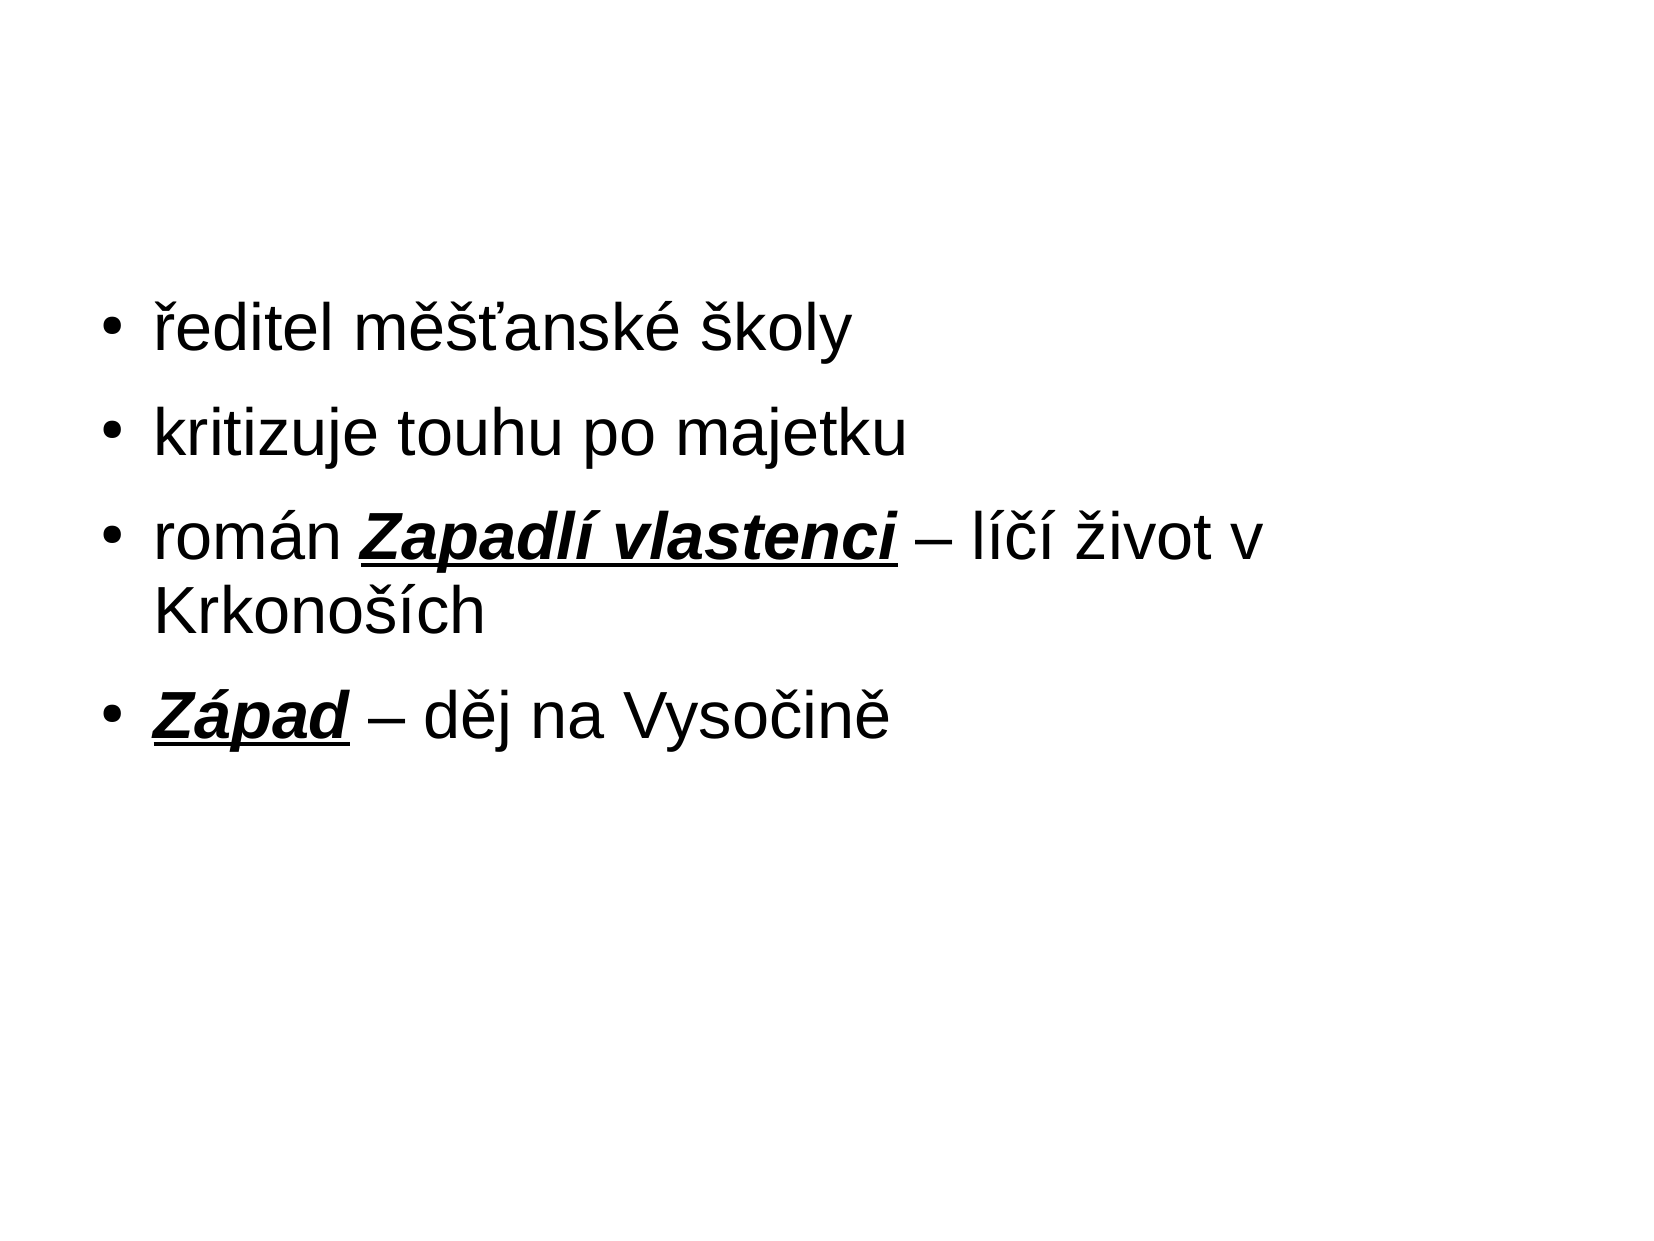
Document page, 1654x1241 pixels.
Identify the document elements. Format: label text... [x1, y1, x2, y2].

list ředitel měšťanské školy kritizuje touhu po majetku román Zapadlí vlastenci – líčí život v Krkonoších Západ – děj na Vysočině [82, 290, 1571, 1109]
